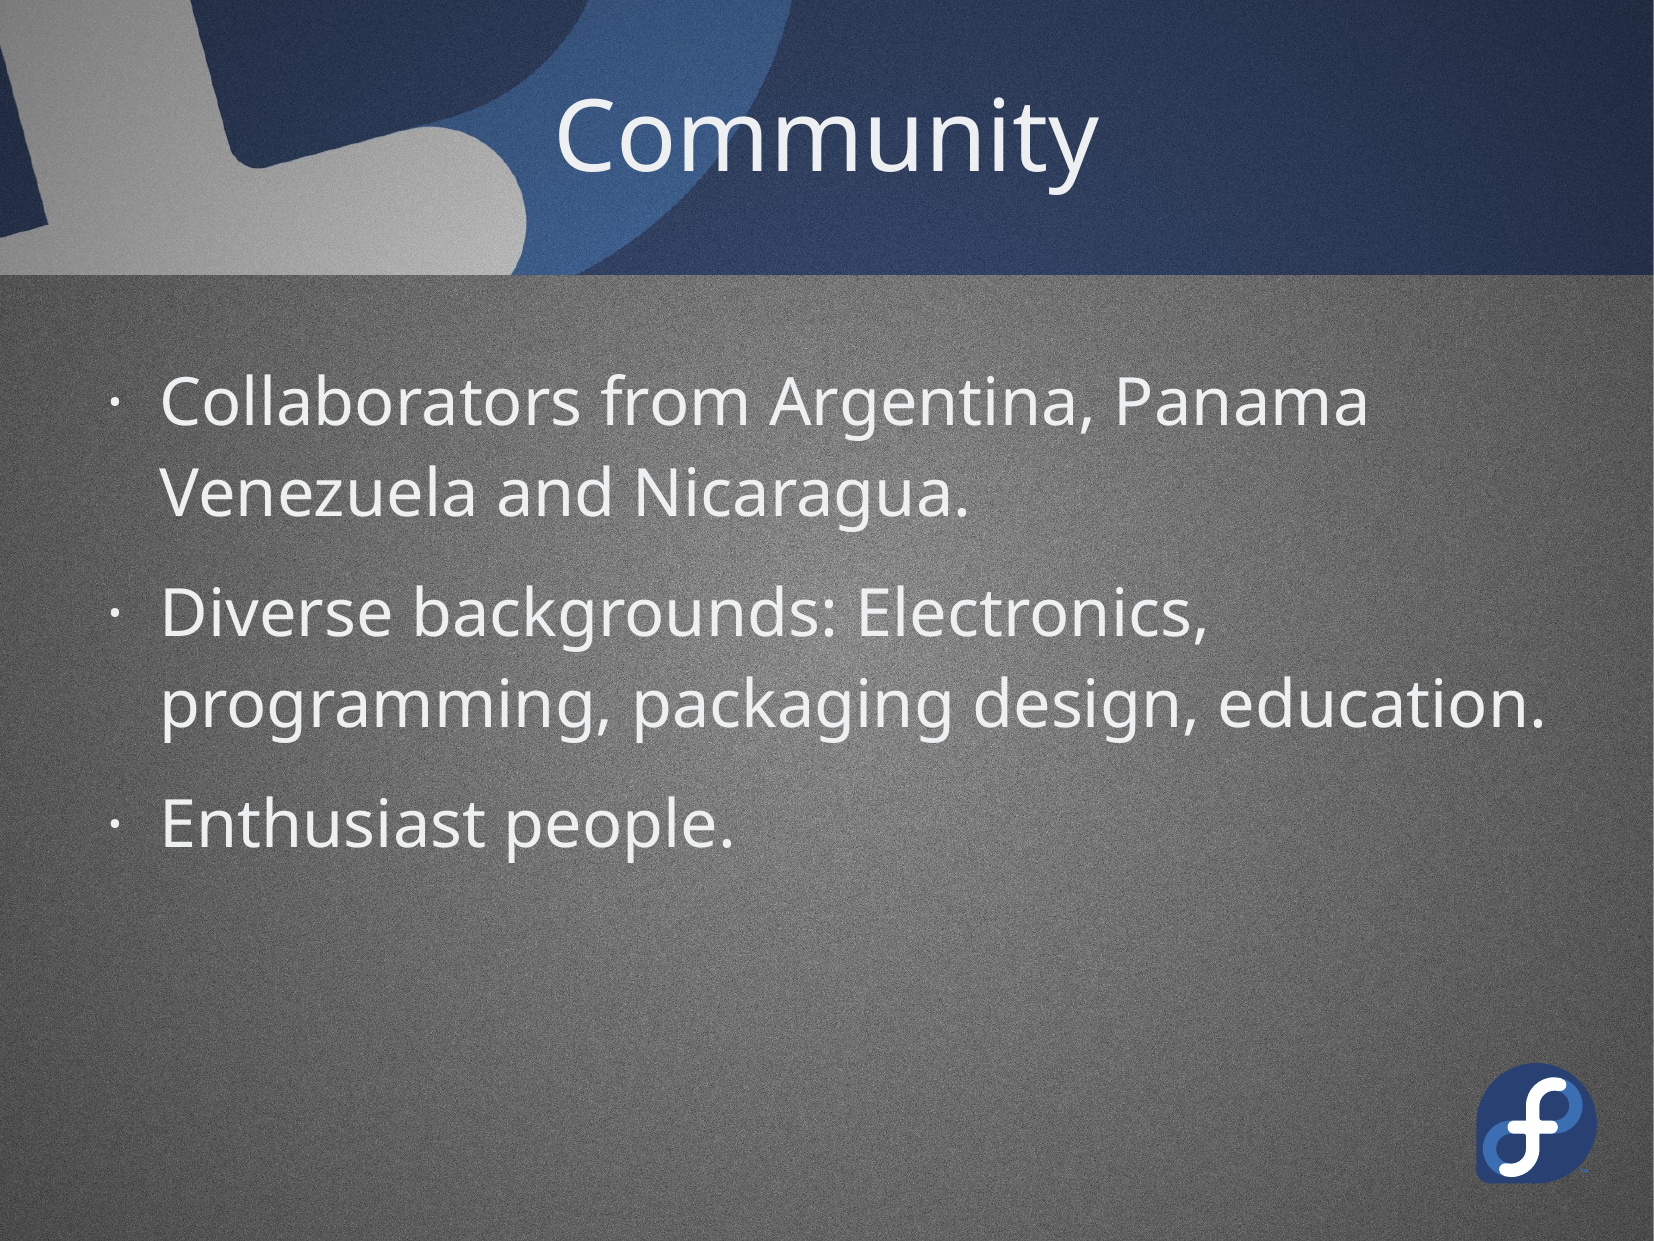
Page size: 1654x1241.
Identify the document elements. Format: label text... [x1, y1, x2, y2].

title Community [88, 16, 1565, 250]
picture [0, 0, 1654, 1241]
list Collaborators from Argentina, Panama Venezuela and Nicaragua. Diverse backgrounds: Electronics, programming, packaging design, education. Enthusiast people. [88, 354, 1565, 1063]
